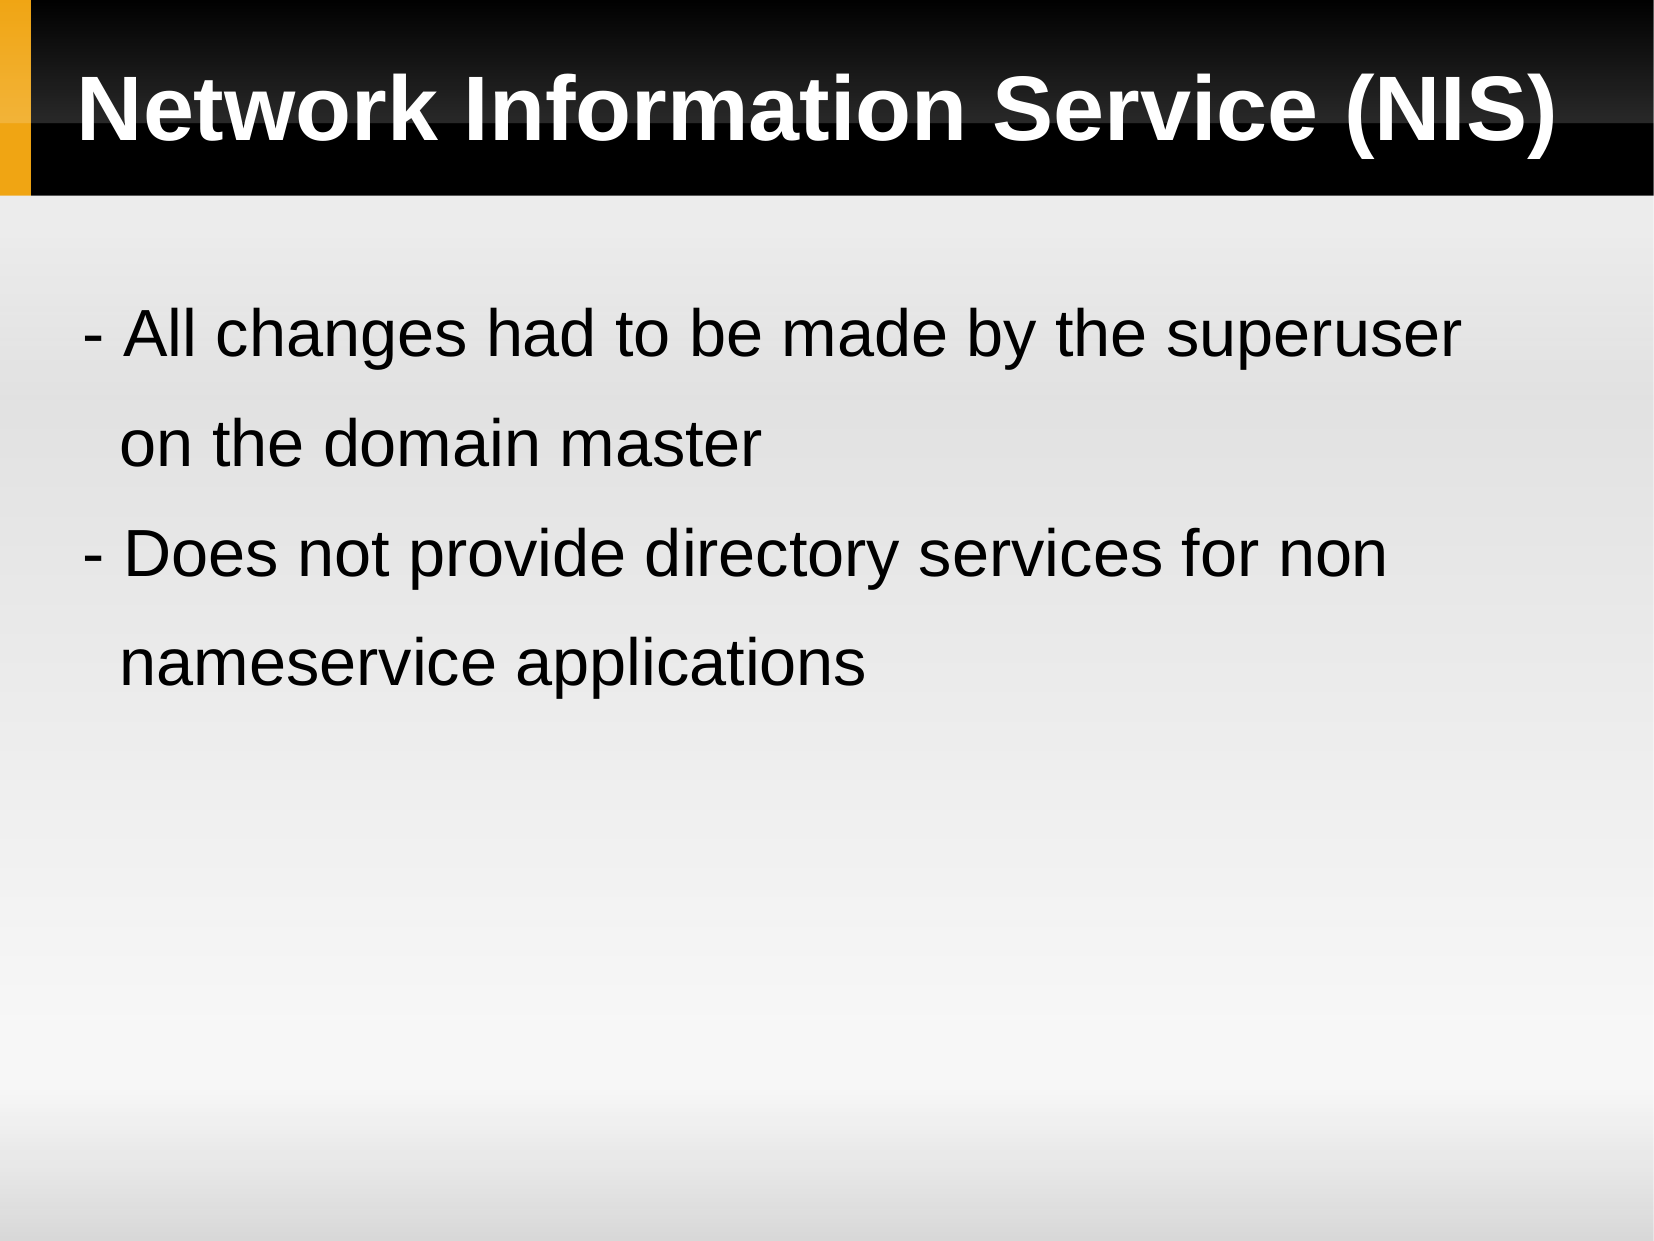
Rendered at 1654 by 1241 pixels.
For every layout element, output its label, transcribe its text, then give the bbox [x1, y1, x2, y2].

title Network Information Service (NIS) [76, 7, 1565, 200]
list - All changes had to be made by the superuser on the domain master - Does not provide directory services for non nameservice applications [82, 290, 1571, 1094]
